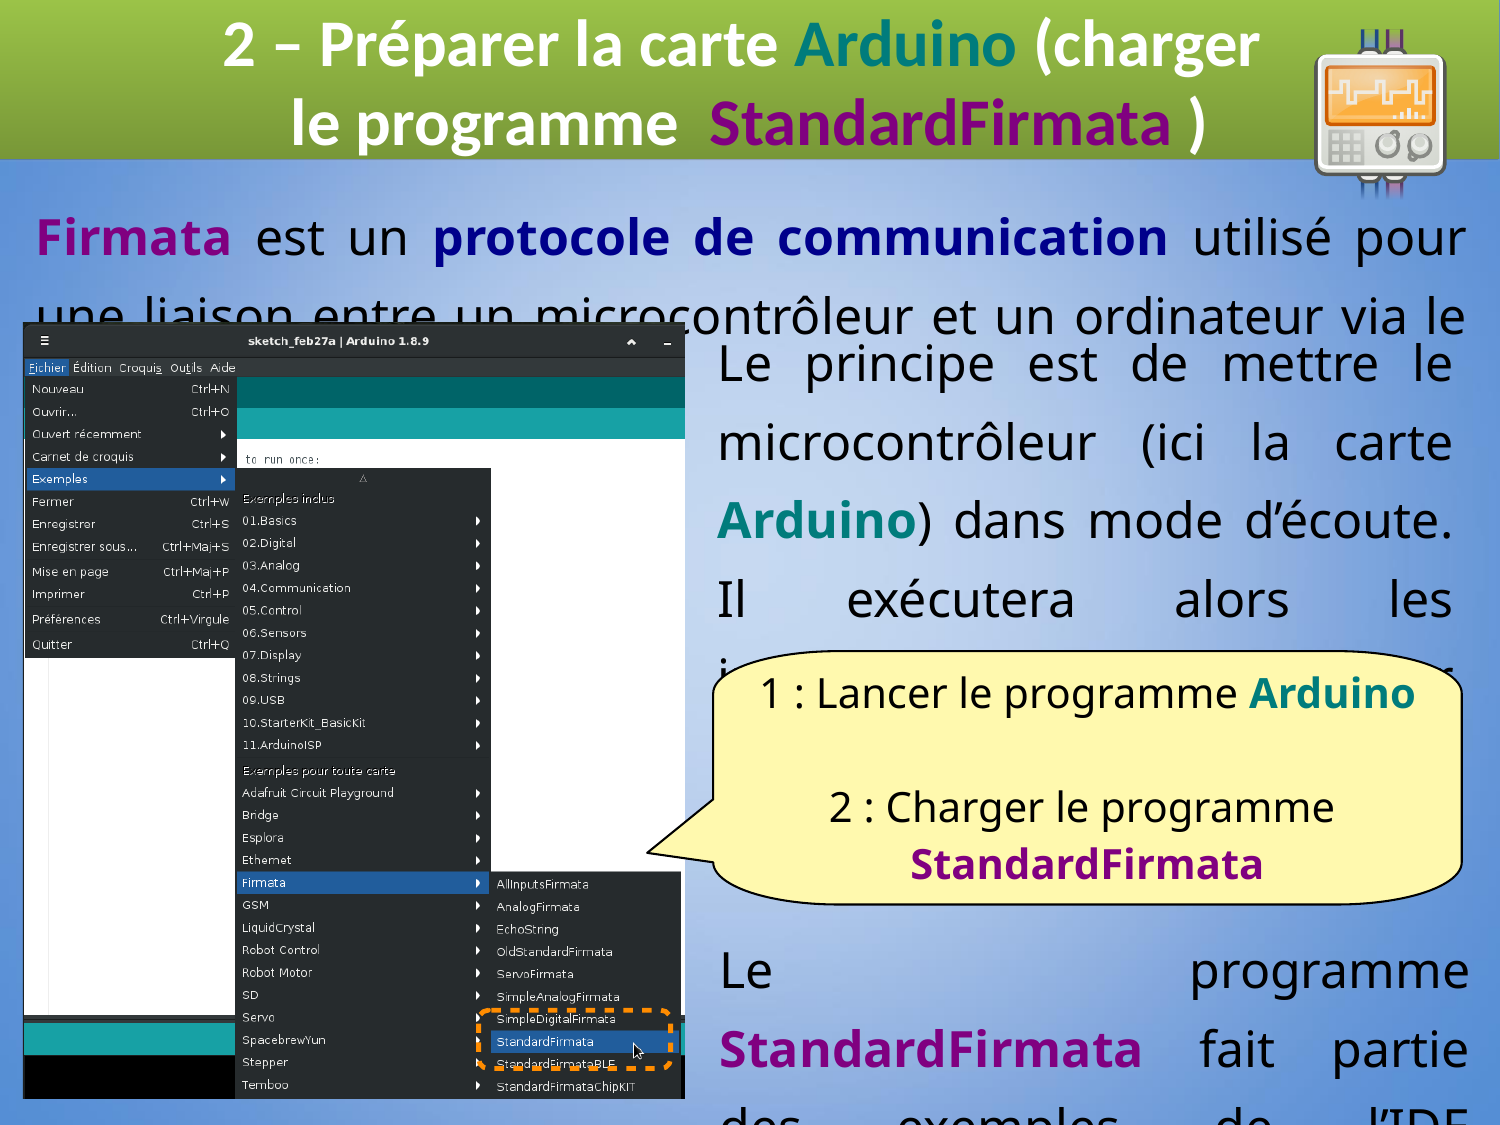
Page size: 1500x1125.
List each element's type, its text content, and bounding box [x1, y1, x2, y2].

text_box 1 : Lancer le programme Arduino 2 : Charger le programme StandardFirmata [647, 651, 1462, 905]
picture [728, 1121, 740, 1125]
picture [958, 1121, 969, 1125]
picture [905, 1121, 916, 1125]
text_box 2 – Préparer la carte Arduino (charger le programme StandardFirmata ) [0, 0, 1500, 159]
text_box Le programme StandardFirmata fait partie des exemples de l’IDE d’Arduino. [705, 917, 1486, 1105]
picture [1223, 1121, 1235, 1125]
picture [0, 29, 1500, 1125]
picture [1077, 1121, 1088, 1125]
text_box Firmata est un protocole de communication utilisé pour une liaison entre un microcontrôleur et un ordinateur via le port série. [20, 184, 1483, 350]
picture [987, 1121, 998, 1125]
picture [1414, 1113, 1434, 1125]
picture [1004, 1121, 1015, 1125]
text_box Le principe est de mettre le microcontrôleur (ici la carte Arduino) dans mode d’écoute. Il exécutera alors les instructions envoyées par l’ordinateur. [703, 310, 1469, 614]
picture [759, 1121, 770, 1125]
picture [1034, 1121, 1046, 1125]
picture [1254, 1121, 1265, 1125]
